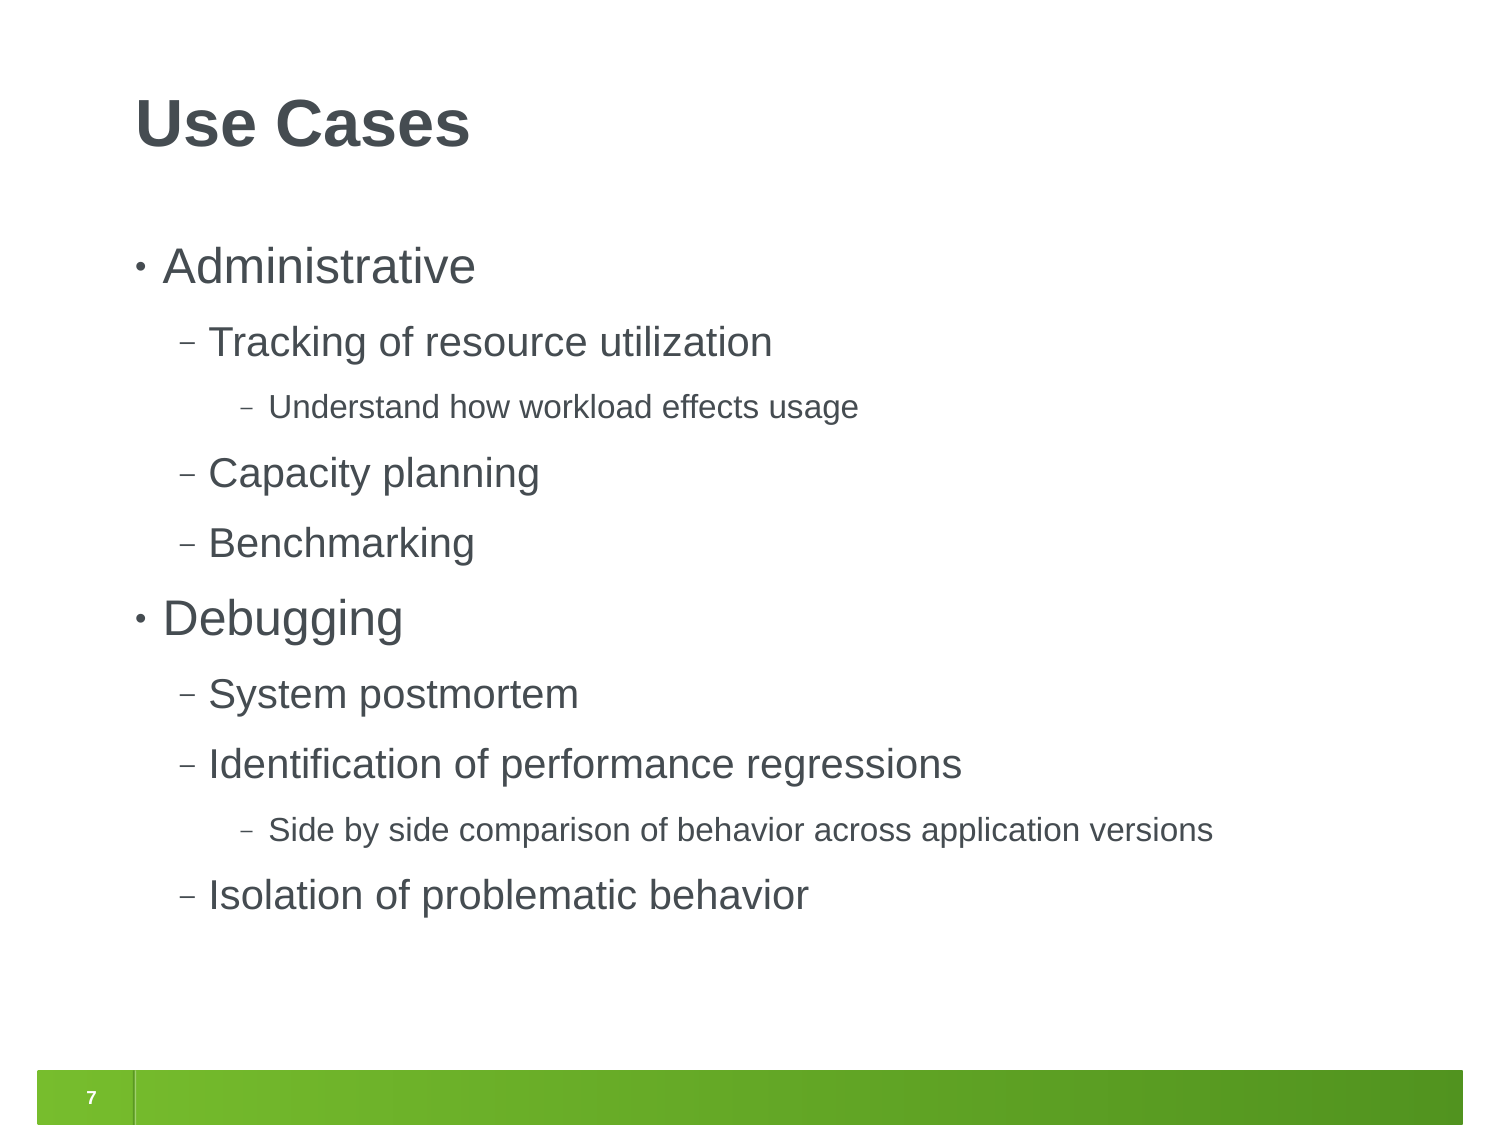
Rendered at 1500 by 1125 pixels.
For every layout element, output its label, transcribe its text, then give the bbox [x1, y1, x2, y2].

title Use Cases [135, 41, 1372, 204]
list Administrative Tracking of resource utilization Understand how workload effects usage Capacity planning Benchmarking Debugging System postmortem Identification of performance regressions Side by side comparison of behavior across application versions Isolation of problematic behavior [135, 238, 1372, 982]
